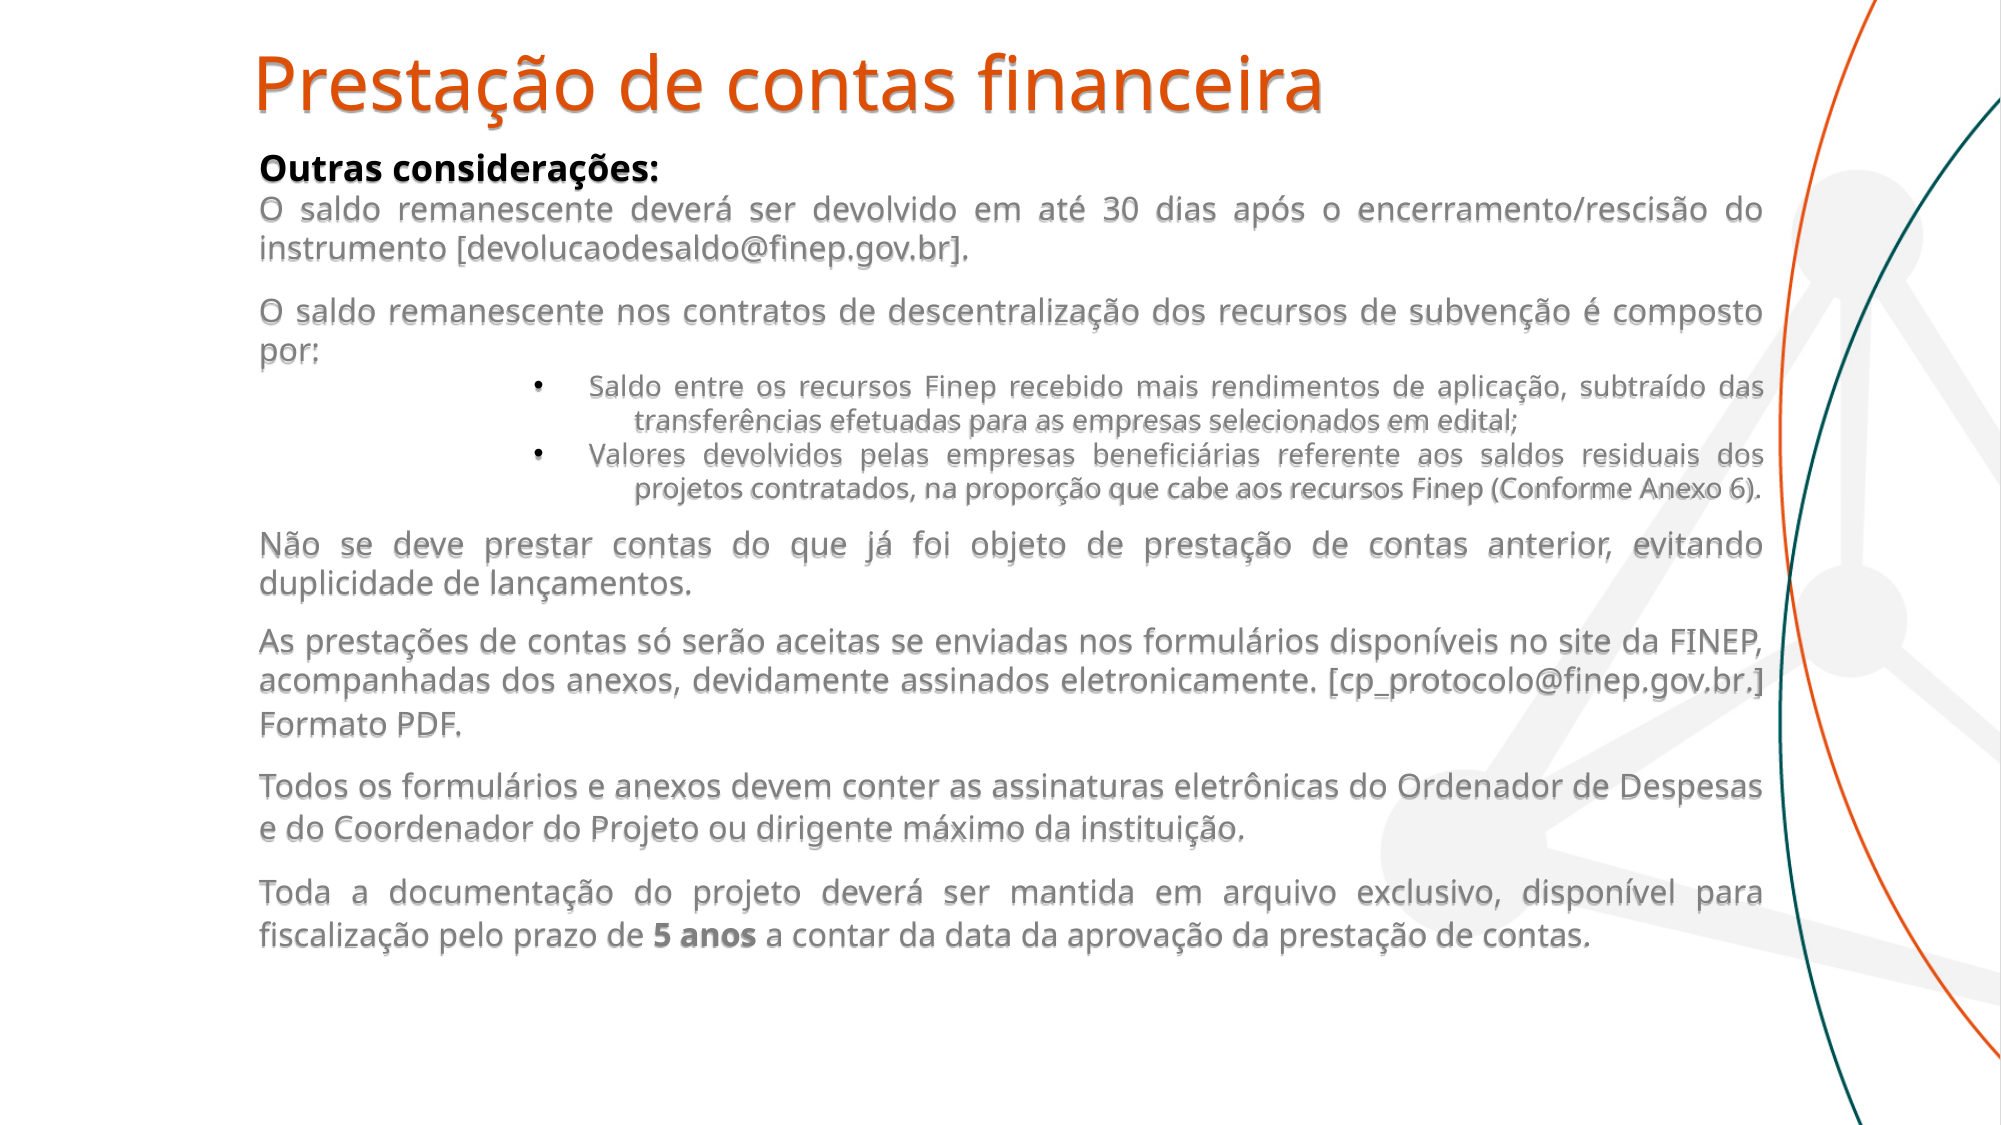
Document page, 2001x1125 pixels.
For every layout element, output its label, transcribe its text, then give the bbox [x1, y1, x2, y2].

text_box Prestação de contas financeira [237, 27, 1343, 138]
text_box Outras considerações: O saldo remanescente deverá ser devolvido em até 30 dias após o encerramento/rescisão do instrumento [devolucaodesaldo@finep.gov.br]. O saldo remanescente nos contratos de descentralização dos recursos de subvenção é composto por: Saldo entre os recursos Finep recebido mais rendimentos de aplicação, subtraído das transferências efetuadas para as empresas selecionados em edital; Valores devolvidos pelas empresas beneficiárias referente aos saldos residuais dos projetos contratados, na proporção que cabe aos recursos Finep (Conforme Anexo 6). Não se deve prestar contas do que já foi objeto de prestação de contas anterior, evitando duplicidade de lançamentos. As prestações de contas só serão aceitas se enviadas nos formulários disponíveis no site da FINEP, acompanhadas dos anexos, devidamente assinados eletronicamente. [cp_protocolo@finep.gov.br.] Formato PDF. Todos os formulários e anexos devem conter as assinaturas eletrônicas do Ordenador de Despesas e do Coordenador do Projeto ou dirigente máximo da instituição. Toda a documentação do projeto deverá ser mantida em arquivo exclusivo, disponível para fiscalização pelo prazo de 5 anos a contar da data da aprovação da prestação de contas. [244, 137, 1780, 1000]
